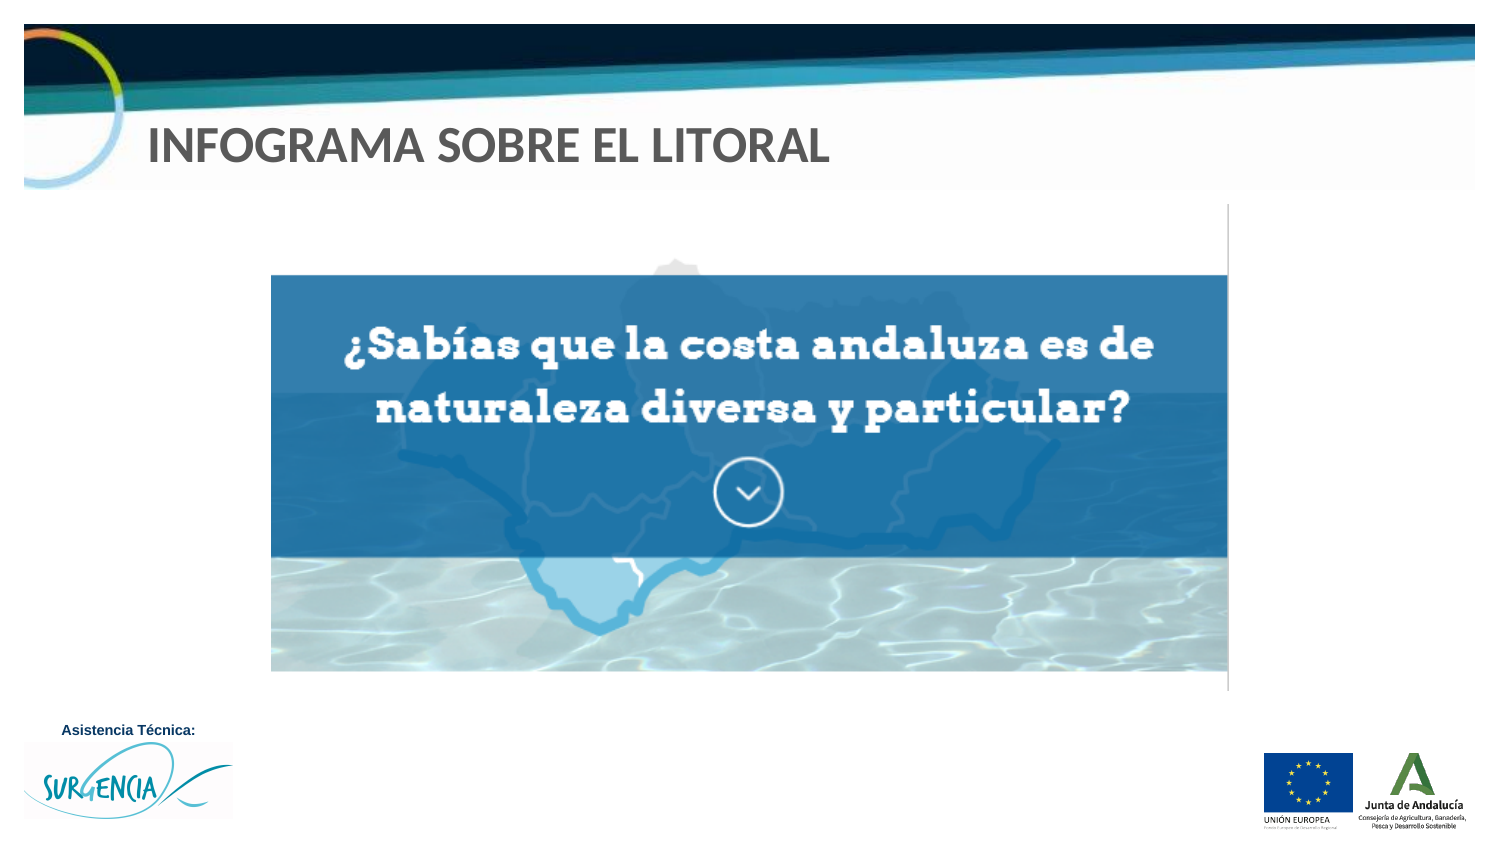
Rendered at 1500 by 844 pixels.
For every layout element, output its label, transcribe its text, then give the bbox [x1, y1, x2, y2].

picture [271, 204, 1229, 691]
text_box INFOGRAMA SOBRE EL LITORAL [121, 95, 910, 190]
picture [1264, 753, 1476, 830]
picture [24, 24, 1475, 190]
text_box Asistencia Técnica: [41, 705, 216, 754]
picture [24, 742, 233, 819]
